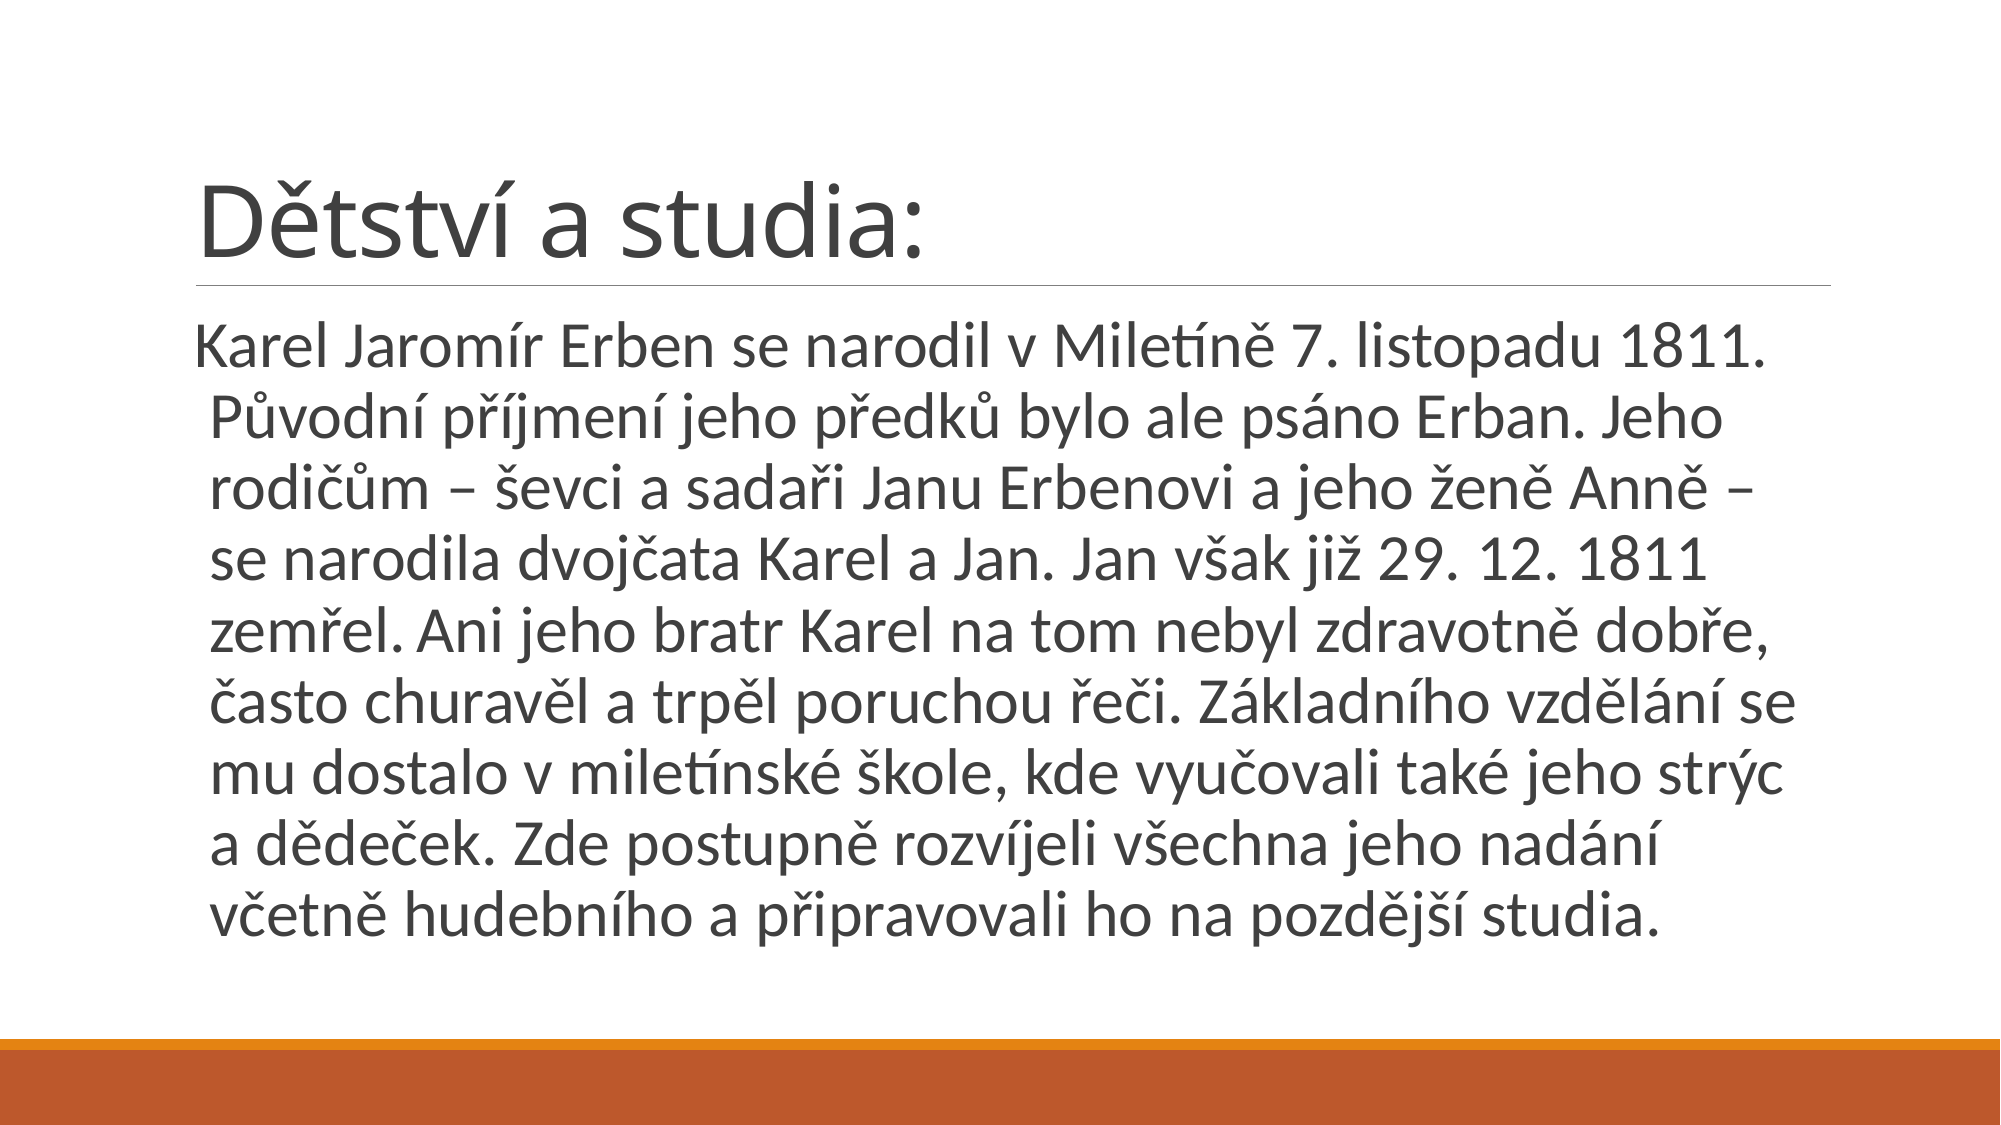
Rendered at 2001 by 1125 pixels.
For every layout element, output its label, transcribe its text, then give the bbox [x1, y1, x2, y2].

title Dětství a studia: [180, 47, 1831, 286]
list Karel Jaromír Erben se narodil v Miletíně 7. listopadu 1811. Původní příjmení jeho předků bylo ale psáno Erban. Jeho rodičům – ševci a sadaři Janu Erbenovi a jeho ženě Anně – se narodila dvojčata Karel a Jan. Jan však již 29. 12. 1811 zemřel. Ani jeho bratr Karel na tom nebyl zdravotně dobře, často churavěl a trpěl poruchou řeči. Základního vzdělání se mu dostalo v miletínské škole, kde vyučovali také jeho strýc a dědeček. Zde postupně rozvíjeli všechna jeho nadání včetně hudebního a připravovali ho na pozdější studia. [180, 302, 1831, 963]
